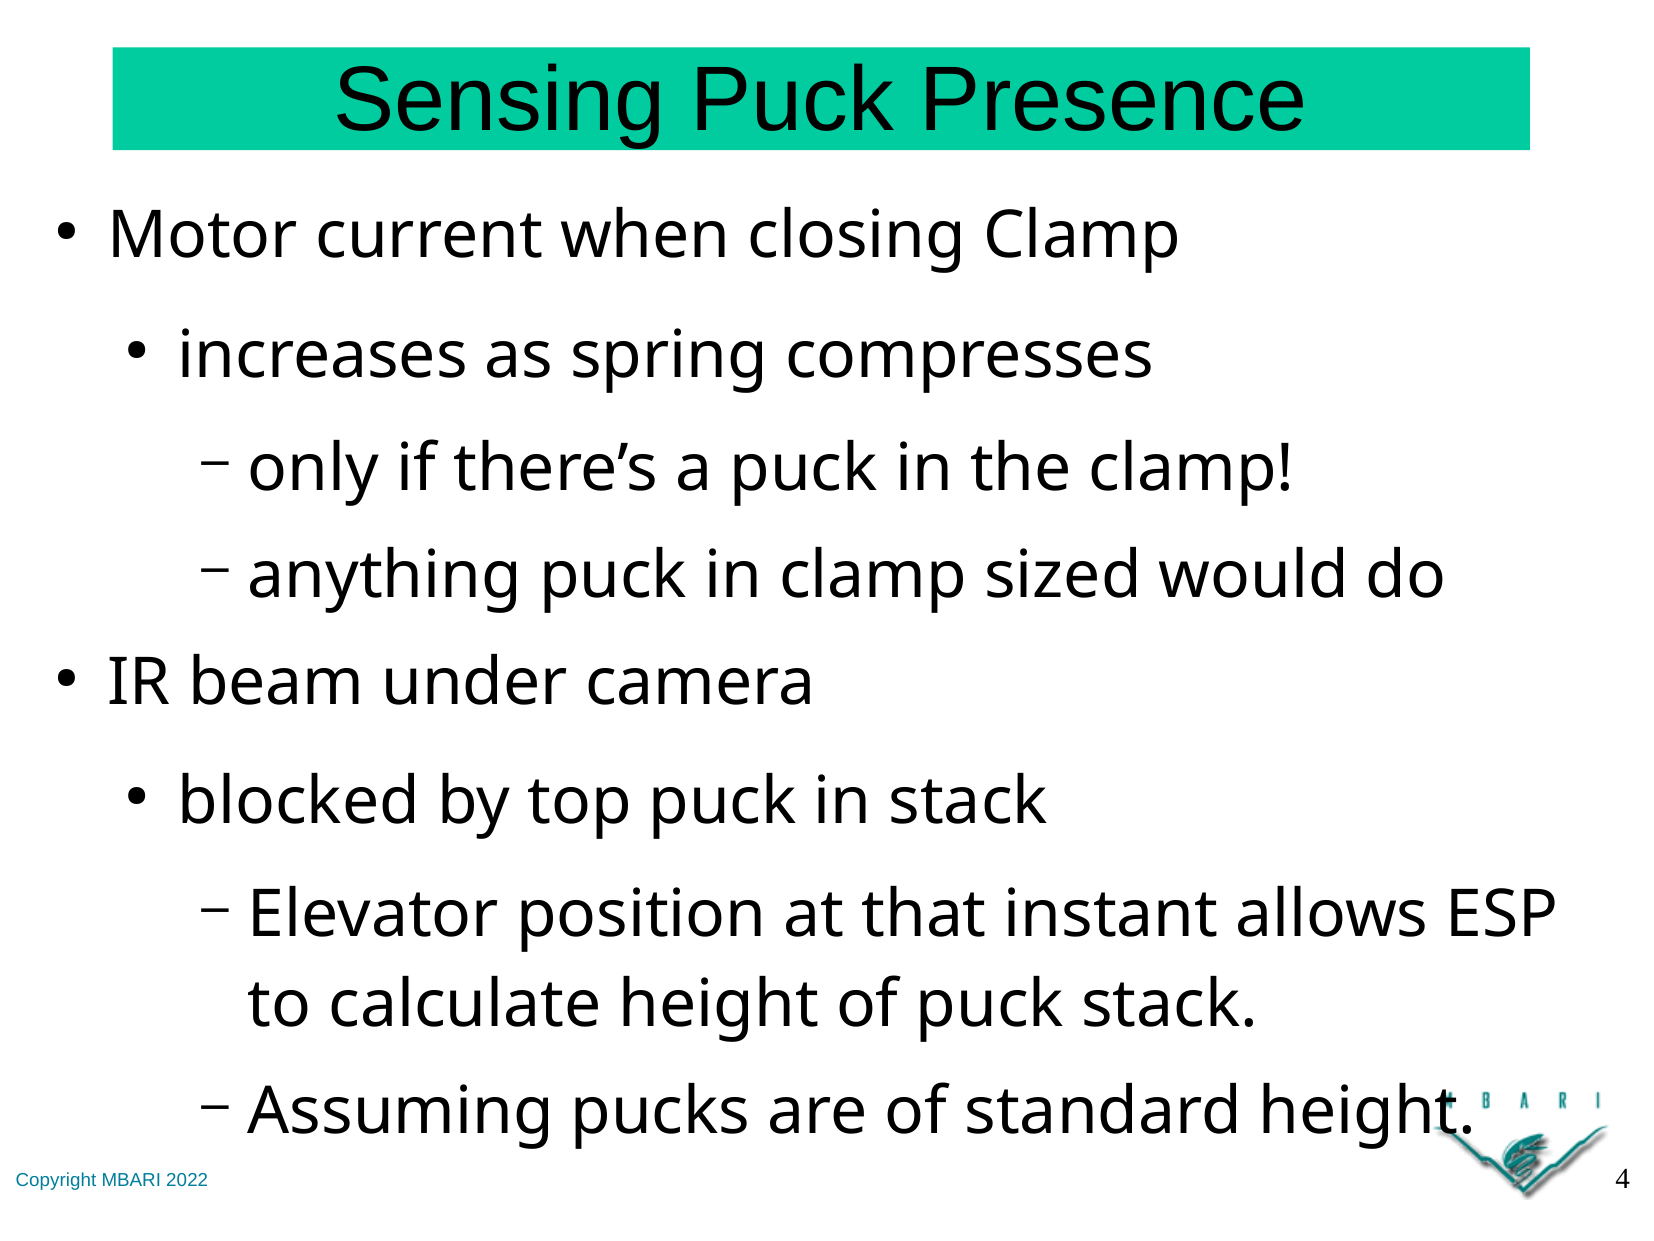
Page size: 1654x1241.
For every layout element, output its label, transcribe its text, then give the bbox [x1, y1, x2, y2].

picture [1426, 1156, 1613, 1200]
list Motor current when closing Clamp increases as spring compresses only if there’s a puck in the clamp! anything puck in clamp sized would do IR beam under camera blocked by top puck in stack Elevator position at that instant allows ESP to calculate height of puck stack. Assuming pucks are of standard height. [37, 187, 1613, 1156]
title Sensing Puck Presence [112, 47, 1530, 151]
